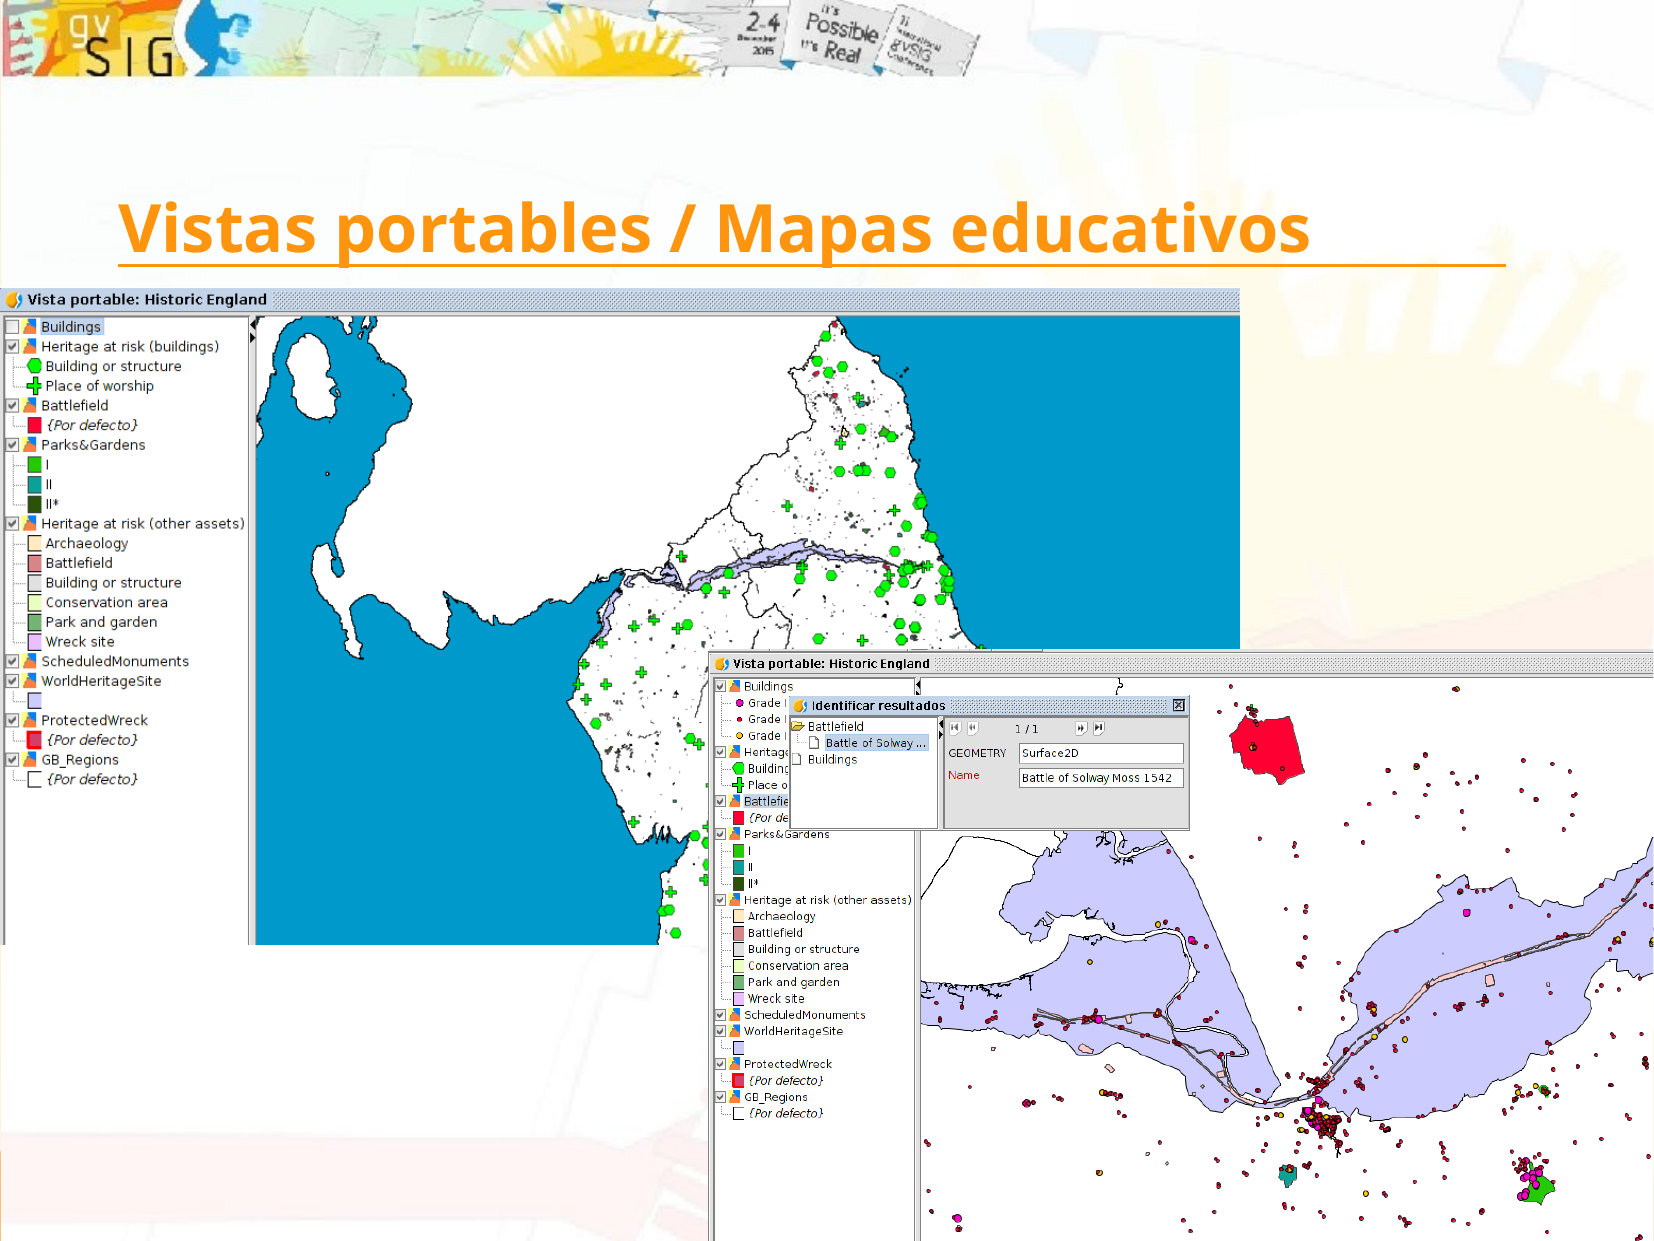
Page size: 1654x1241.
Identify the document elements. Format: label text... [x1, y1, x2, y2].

title Vistas portables / Mapas educativos [118, 177, 1607, 276]
picture [0, 0, 1654, 1241]
